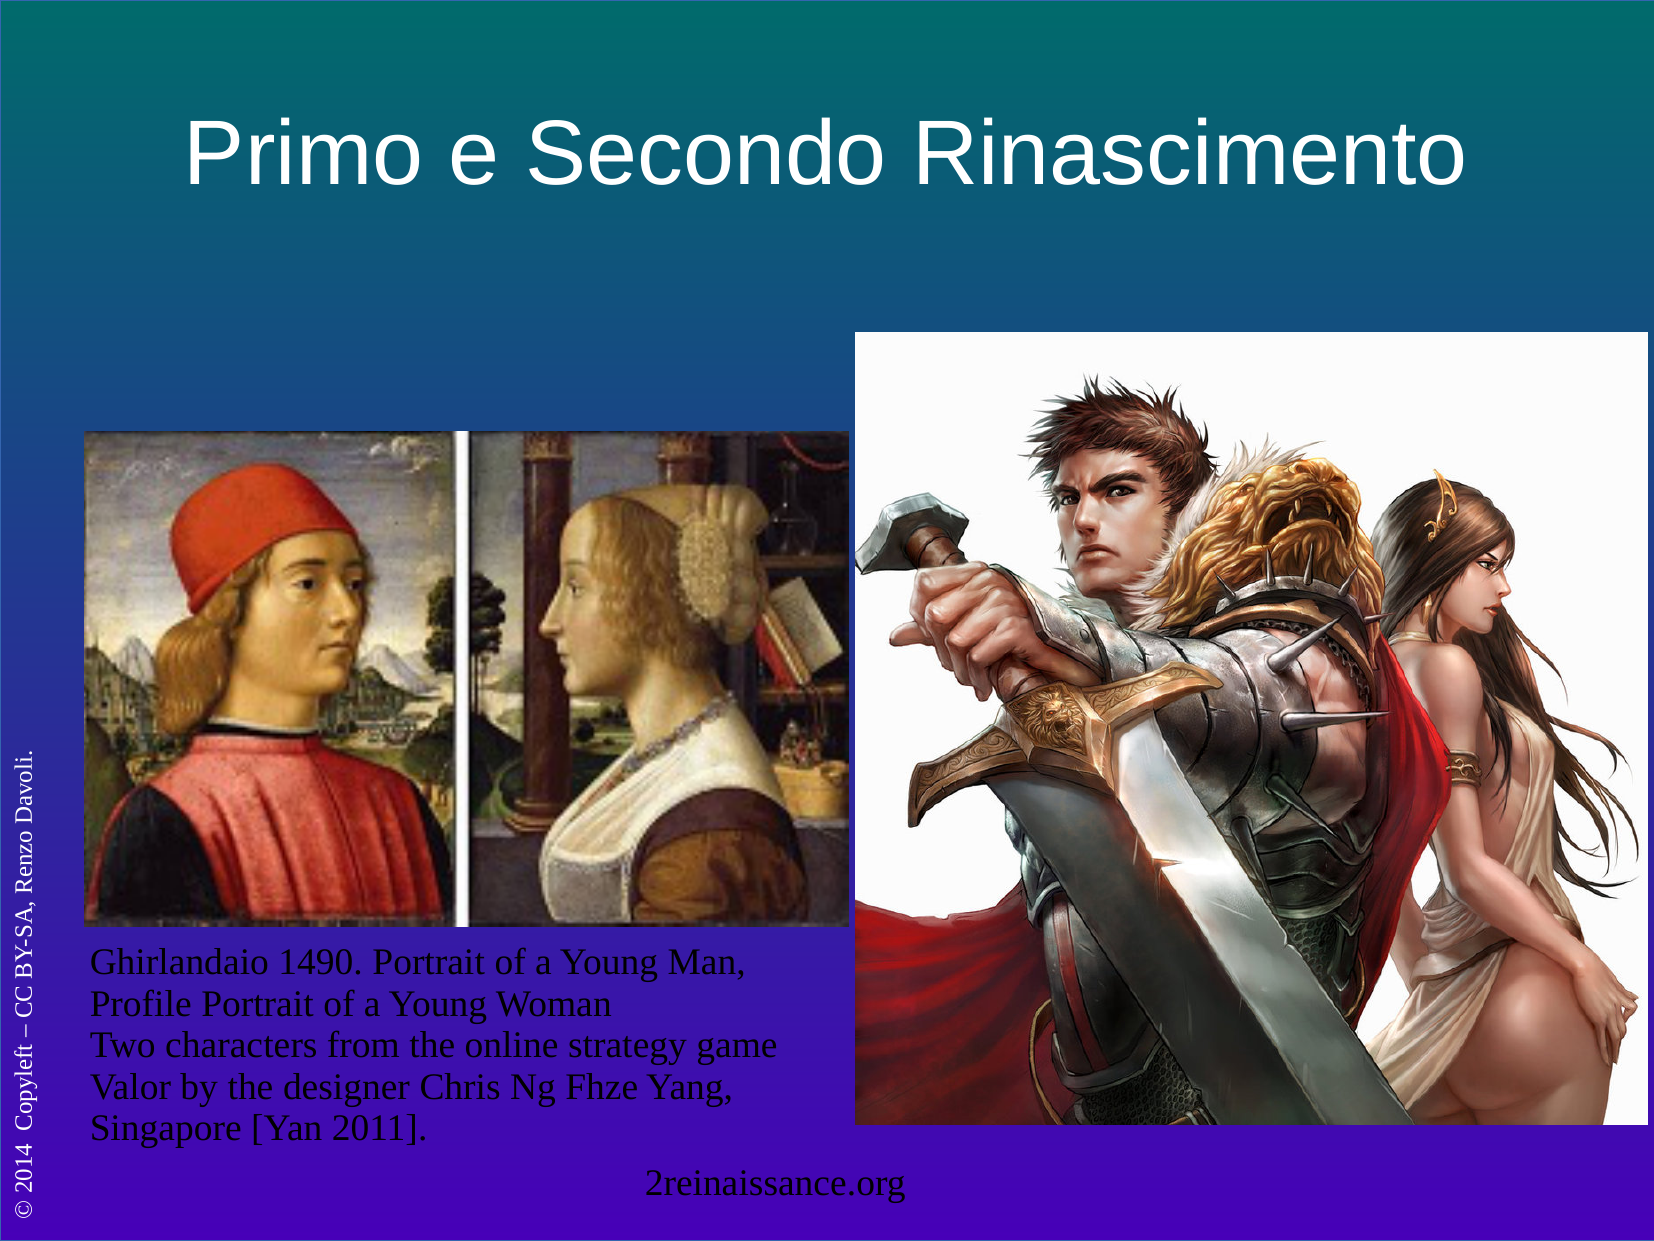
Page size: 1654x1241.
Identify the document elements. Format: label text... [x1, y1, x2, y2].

text_box 2reinaissance.org [630, 1155, 1396, 1212]
picture [84, 431, 849, 927]
picture [855, 332, 1648, 1126]
title Primo e Secondo Rinascimento [82, 49, 1571, 257]
text_box Ghirlandaio 1490. Portrait of a Young Man, Profile Portrait of a Young Woman Two characters from the online strategy game Valor by the designer Chris Ng Fhze Yang, Singapore [Yan 2011]. [75, 933, 811, 1157]
